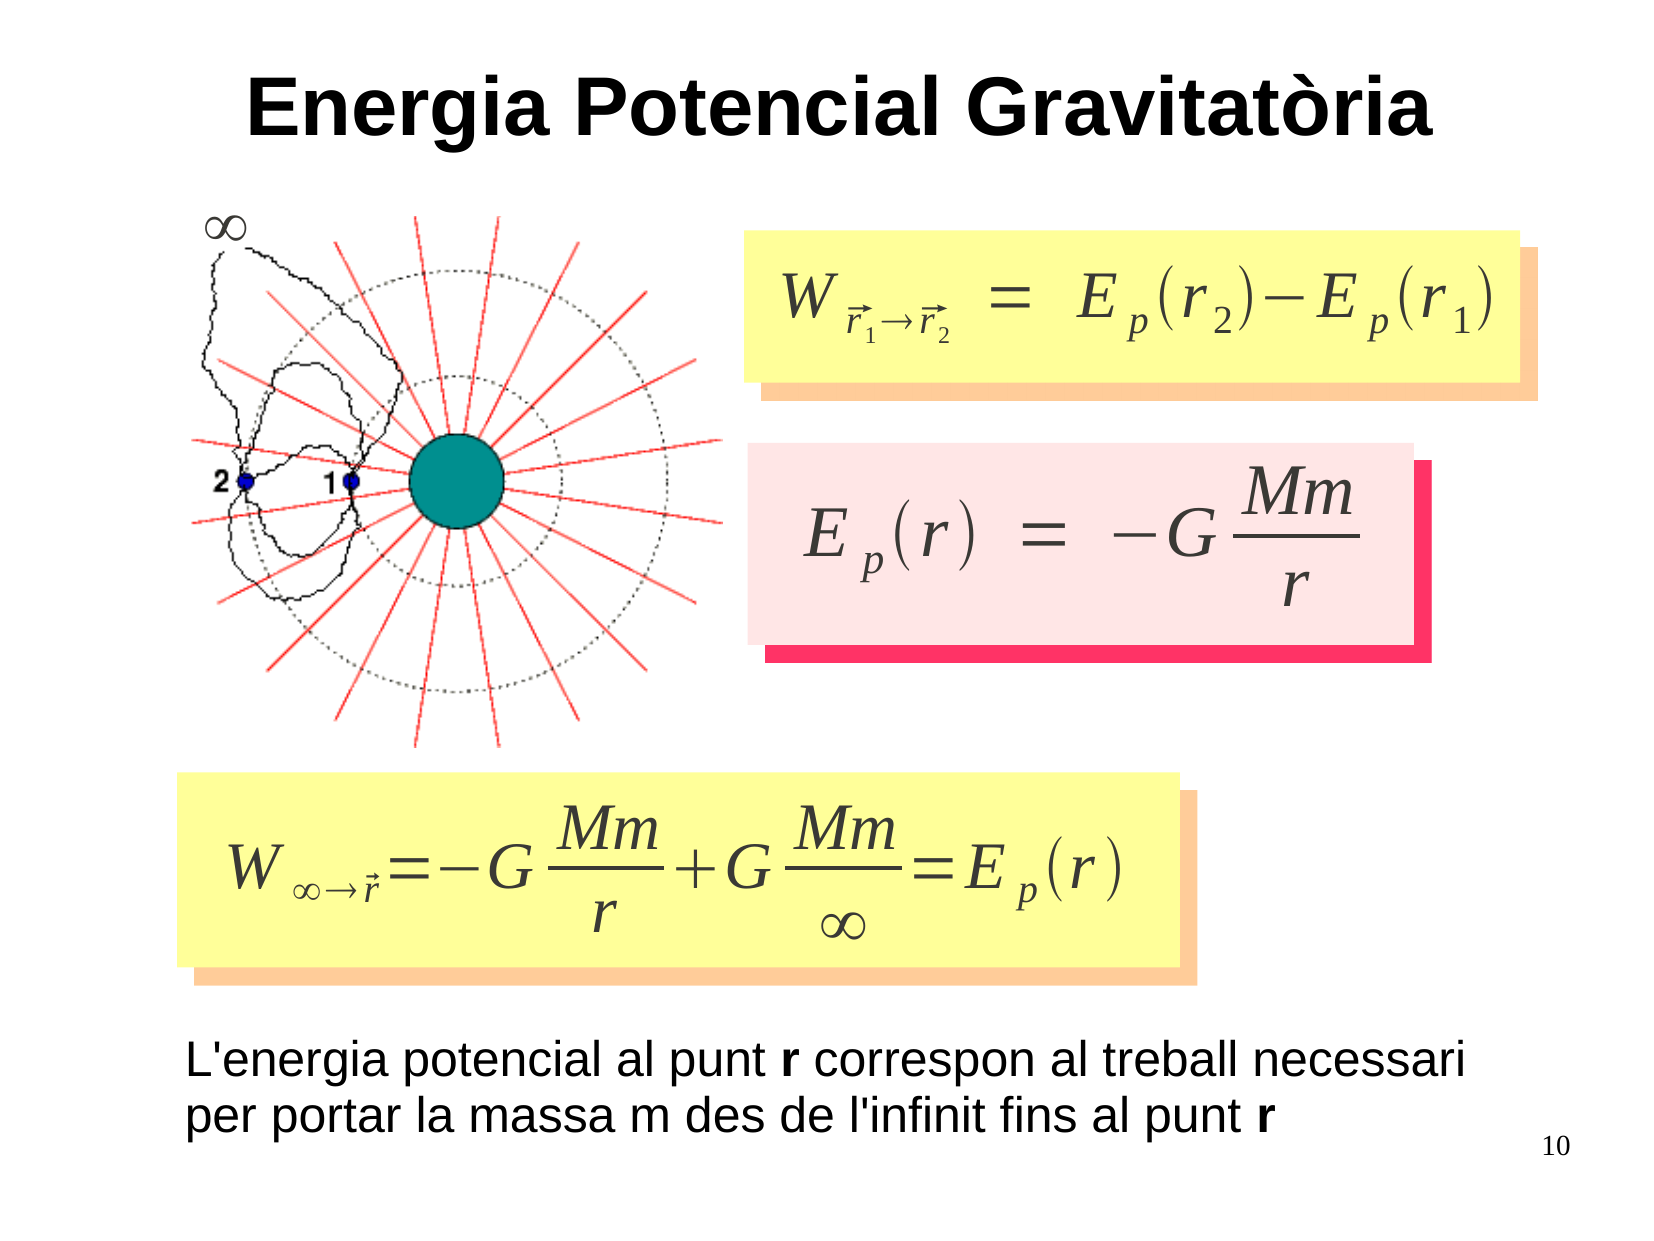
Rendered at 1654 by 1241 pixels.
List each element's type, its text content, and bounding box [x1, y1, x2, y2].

chart [196, 187, 256, 257]
chart [218, 789, 1131, 948]
text_box Energia Potencial Gravitatòria [230, 53, 1602, 195]
chart [772, 258, 1502, 349]
text_box [177, 772, 1180, 968]
chart [793, 450, 1369, 622]
text_box L'energia potencial al punt r correspon al treball necessari per portar la massa m des de l'infinit fins al punt r [170, 1024, 1549, 1151]
text_box [744, 230, 1521, 383]
picture [191, 216, 723, 748]
text_box [747, 442, 1414, 645]
